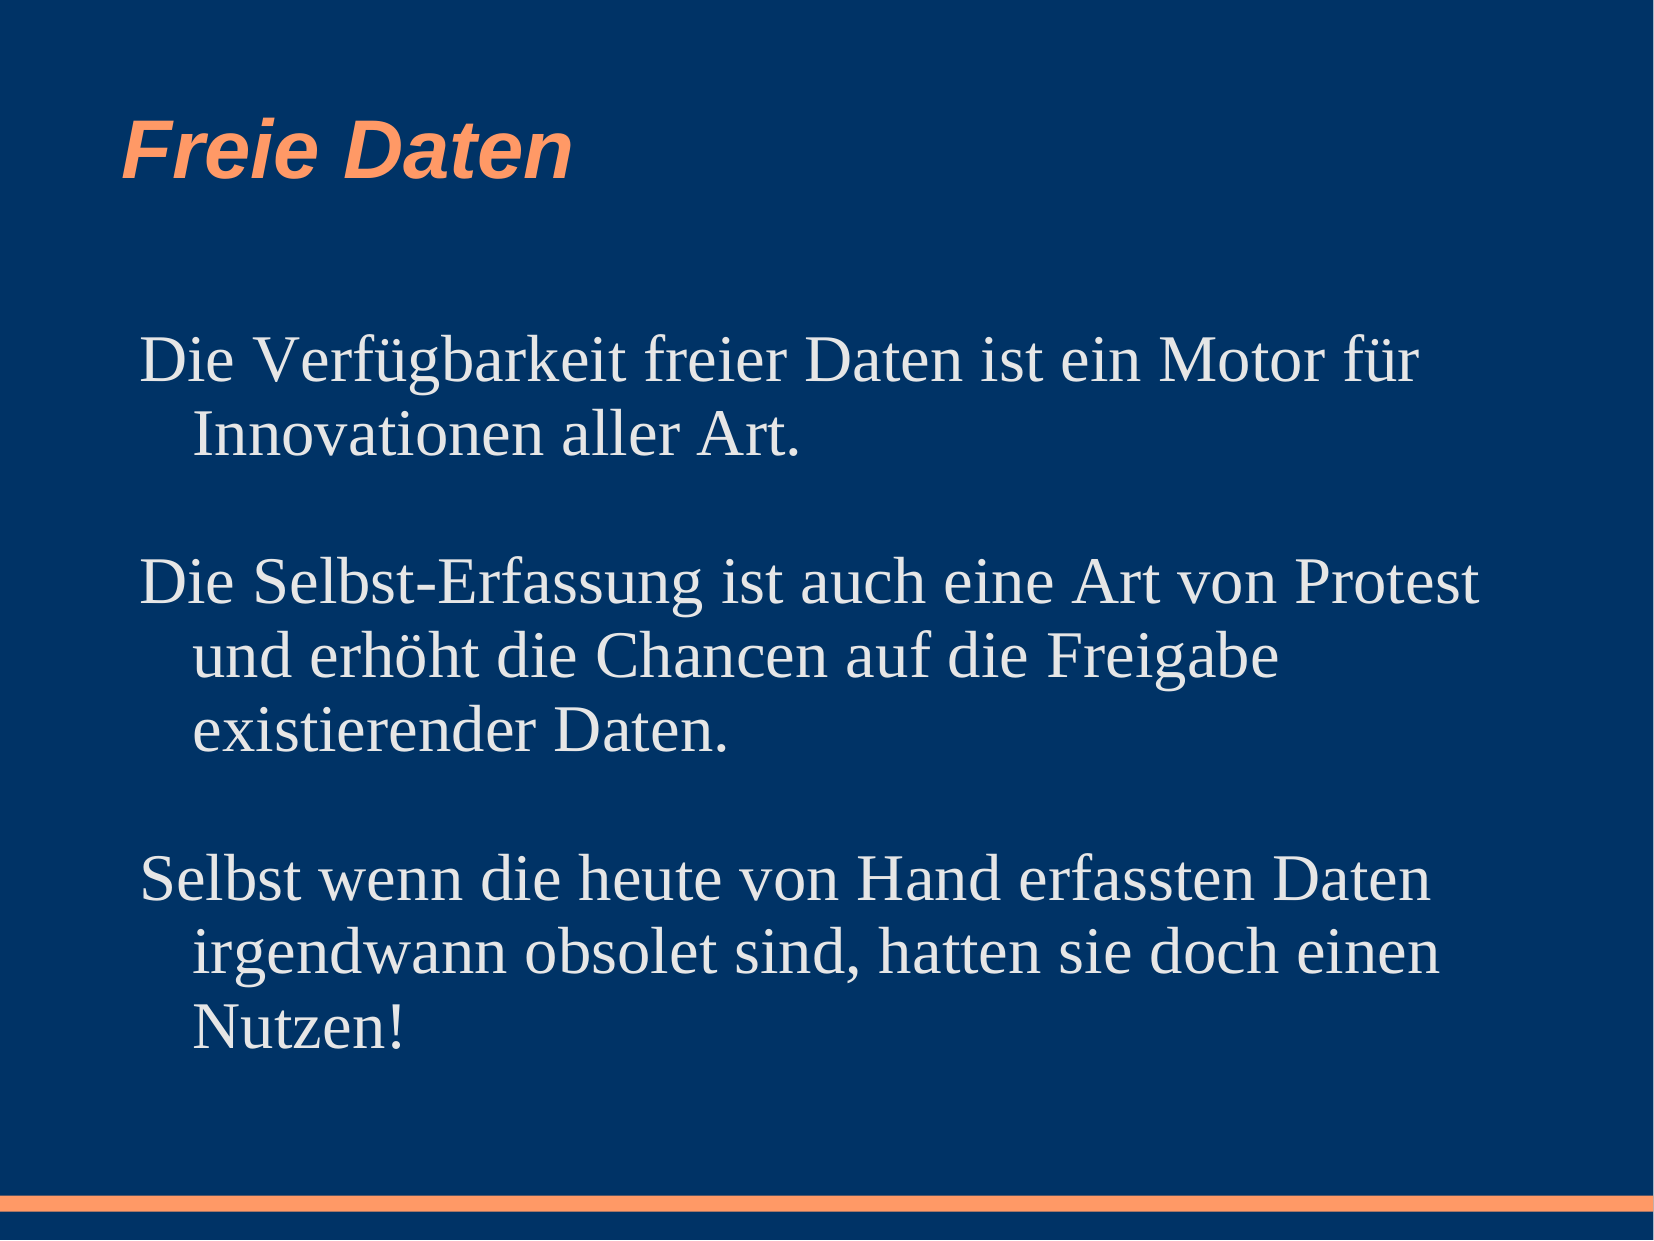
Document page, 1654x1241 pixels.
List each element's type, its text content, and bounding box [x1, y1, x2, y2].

list Die Verfügbarkeit freier Daten ist ein Motor für Innovationen aller Art. Die Selbst-Erfassung ist auch eine Art von Protest und erhöht die Chancen auf die Freigabe existierender Daten. Selbst wenn die heute von Hand erfassten Daten irgendwann obsolet sind, hatten sie doch einen Nutzen! [121, 322, 1561, 1118]
title Freie Daten [121, 53, 1534, 247]
